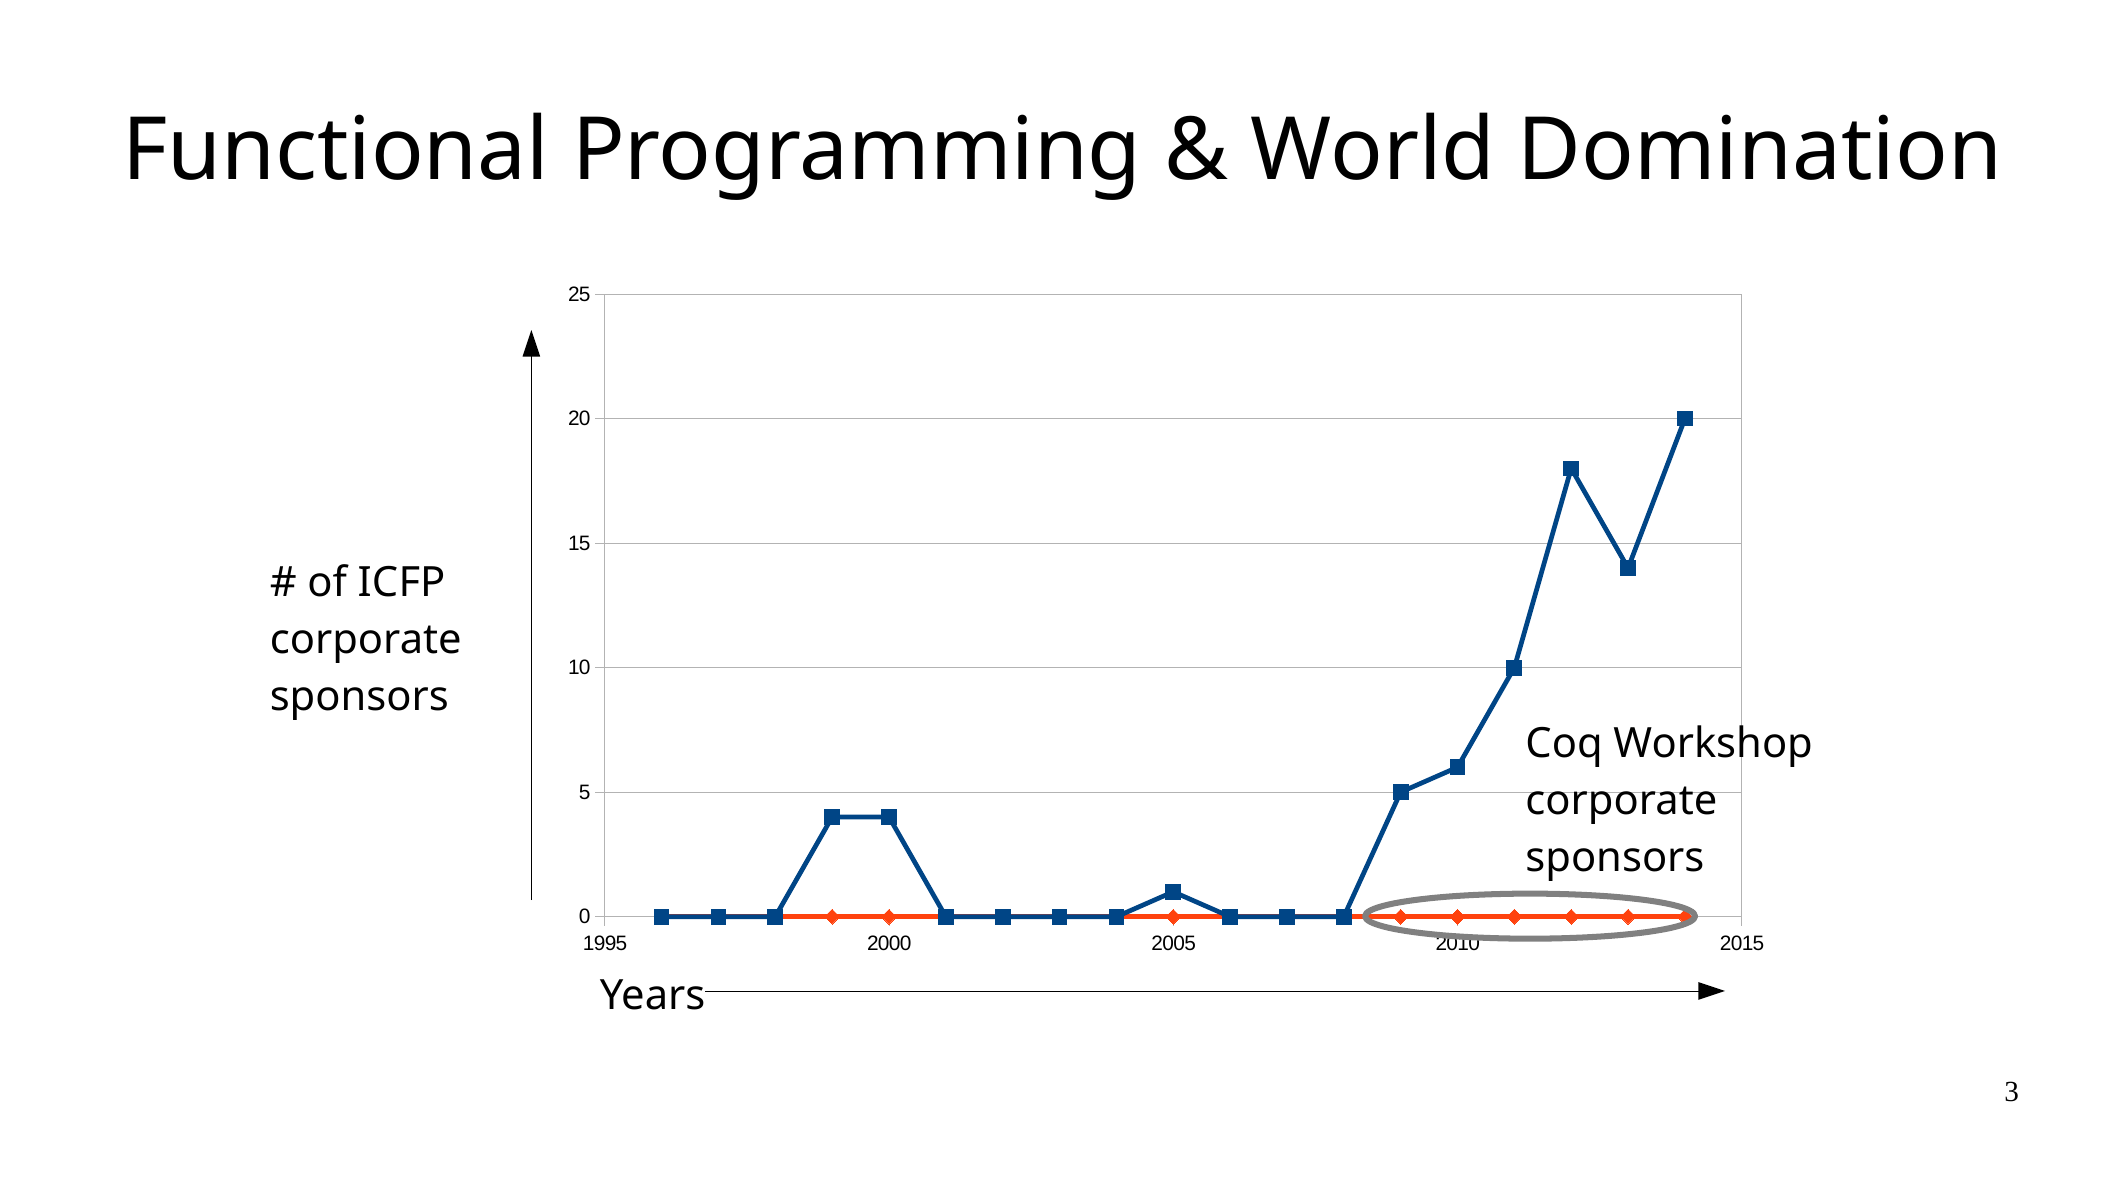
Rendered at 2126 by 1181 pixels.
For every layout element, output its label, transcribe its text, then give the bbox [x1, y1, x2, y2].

chart [543, 268, 1789, 969]
text_box Years [585, 969, 1726, 1021]
text_box Coq Workshop corporate sponsors [1510, 705, 1841, 866]
text_box # of ICFP corporate sponsors [255, 544, 523, 705]
title Functional Programming & World Domination [106, 43, 2020, 248]
